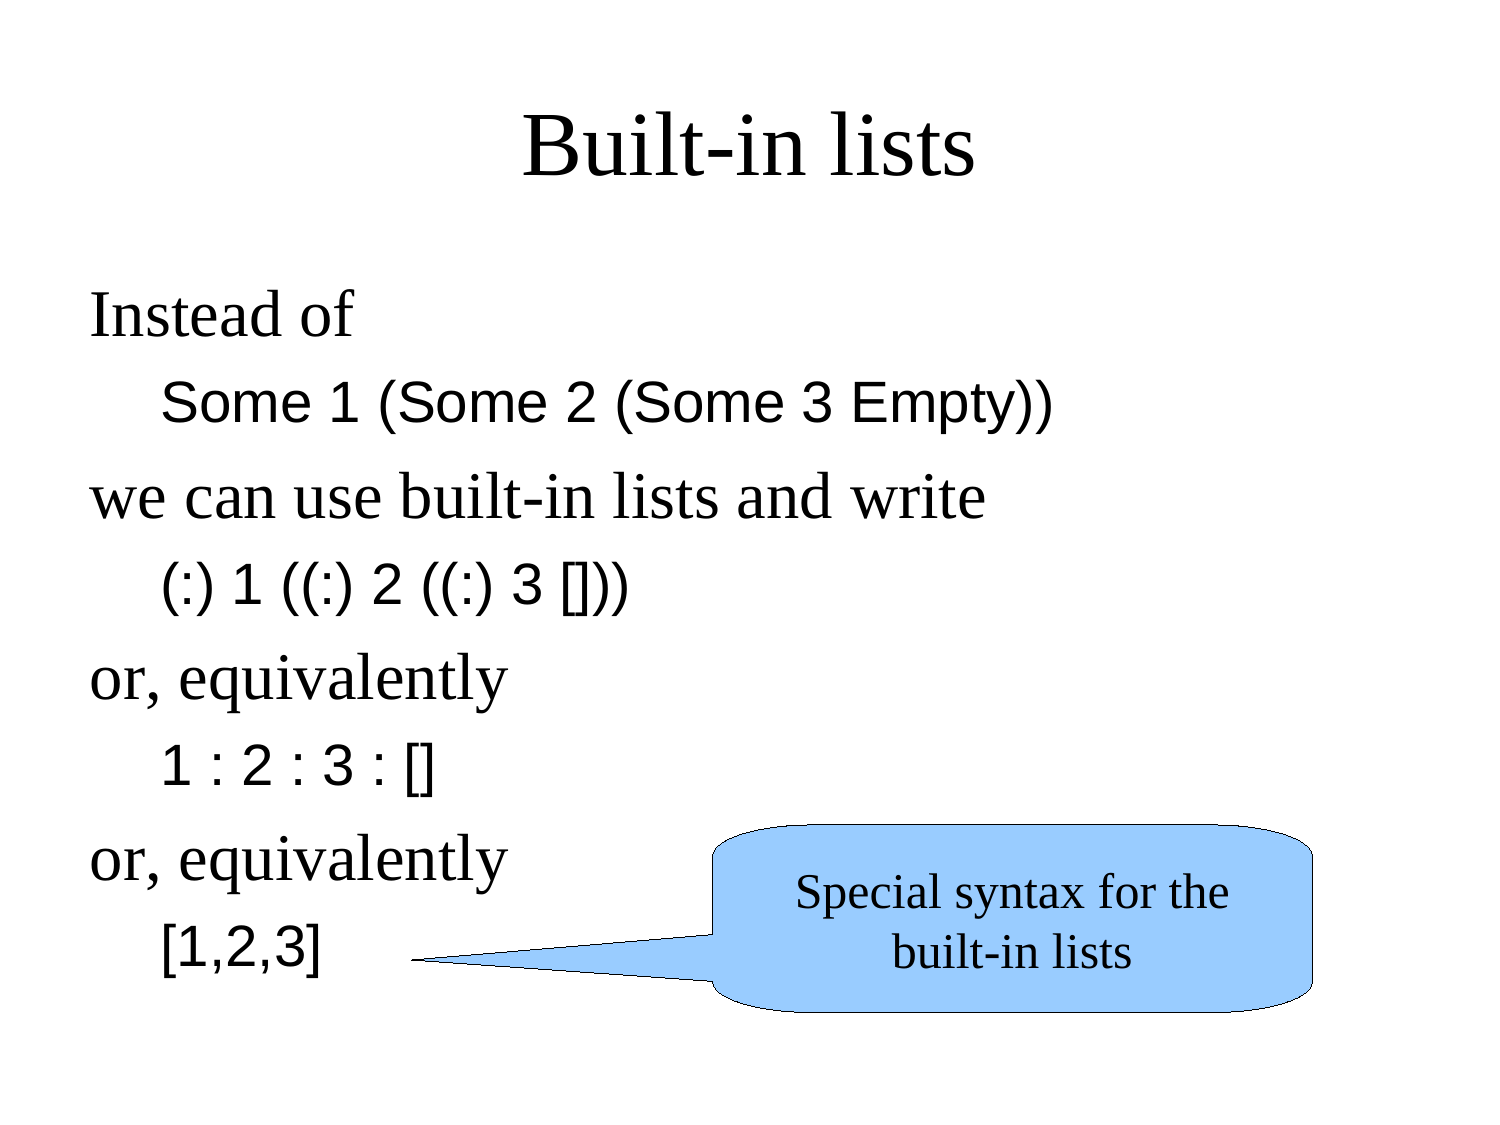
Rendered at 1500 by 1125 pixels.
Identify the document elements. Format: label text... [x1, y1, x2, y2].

text_box Special syntax for the built-in lists [411, 824, 1313, 1013]
title Built-in lists [75, 45, 1426, 233]
list Instead of Some 1 (Some 2 (Some 3 Empty)) we can use built-in lists and write (:) 1 ((:) 2 ((:) 3 [])) or, equivalently 1 : 2 : 3 : [] or, equivalently [1,2,3] [75, 262, 1426, 1005]
